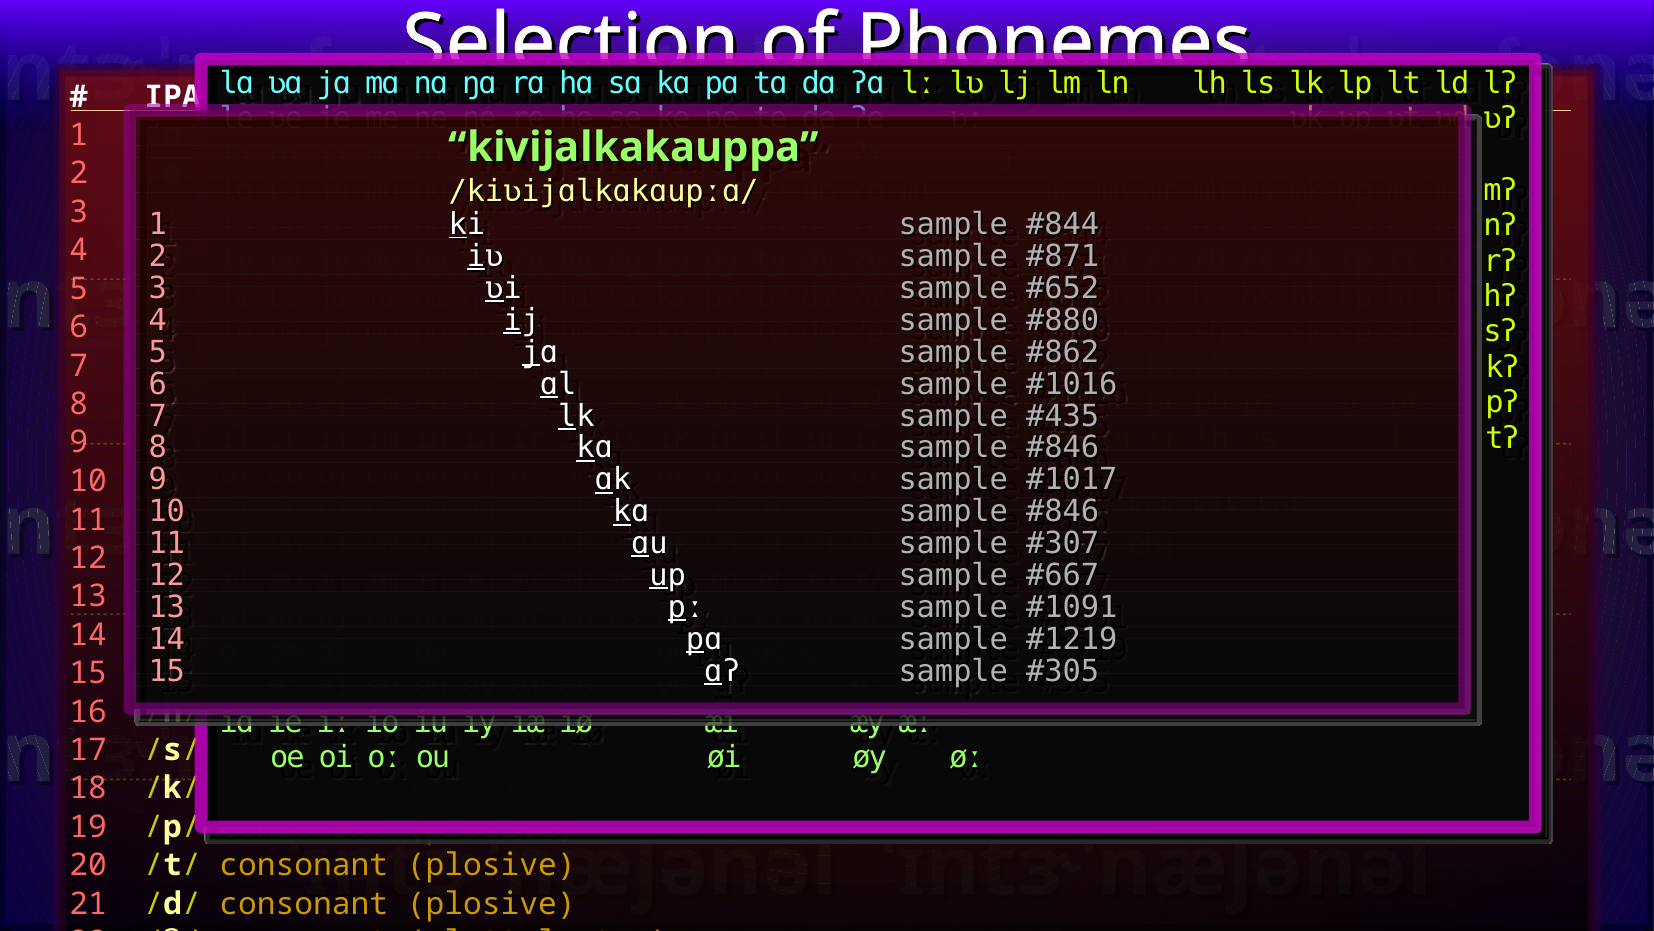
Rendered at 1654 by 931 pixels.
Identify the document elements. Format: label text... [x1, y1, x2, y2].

text_box lɑ ʋɑ jɑ mɑ nɑ ŋɑ rɑ hɑ sɑ kɑ pɑ tɑ dɑ ʔɑ lː lʋ lj lm ln lh ls lk lp lt ld lʔ le ʋe je me ne ŋe re he se ke pe te de ʔe ʋː ʋk ʋp ʋt ʋd ʋʔ li ʋi ji mi ni ŋi ri hi si ki pi ti di ʔi jː lo ʋo jo mo no ŋo ro ho so ko po to do ʔo ml mː mn mr mh ms mk mp mt md mʔ lu ʋu ju mu nu ŋu ru hu su ku pu tu du ʔu nl nʋ nj nm nː nr nh ns nk np nt nd nʔ ly ʋy jy my ny ŋy ry hy sy ky py ty dy ʔy rl rʋ rj rm rn rː rh rs rk rp rt rd rʔ læ ʋæ jæ mæ næ ŋæ ræ hæ sæ kæ pæ tæ dæ ʔæ hl hʋ hj hm hn hr hː hs hk hp ht hd hʔ lø ʋø jø mø nø ŋø rø hø sø kø pø tø dø ʔø sl sʋ sj sm sn sr sh sː sk sp st sd sʔ ɑl ɑʋ ɑj ɑm ɑn ɑŋ ɑr ɑh ɑs ɑk ɑp ɑt ɑd ɑʔ kl kʋ kj km kn kr kh ks kː kʔ el eʋ ej em en eŋ er eh es ek ep et ed eʔ pl pʋ pj pm pn pr ph ps pː pt pʔ il iʋ ij im in iŋ ir ih is ik ip it id iʔ tl tʋ tj tm tn tr th ts tː tʔ ol oʋ oj om on oŋ or oh os ok op ot od oʔ ul uʋ uj um un uŋ ur uh us uk up ut ud uʔ kɑk kek kik kok … yl yʋ yj ym yn yŋ yr yh ys yk yp yt yd yʔ ɑhj ehj … æl æʋ æj æm æn æŋ ær æh æs æk æp æt æd æʔ øl øʋ øj øm øn øŋ ør øh øs øk øp øt ød øʔ ɑː ɑe ɑi ɑu ue ui uo uː eː ei eo eu ey eæ eø ye yi yː yæ yø iɑ ie iː io iu iy iæ iø æi æy æː oe oi oː ou øi øy øː [200, 59, 1536, 827]
title Selection of Phonemes [0, 0, 1654, 130]
text_box # IPA Category 1 /ɑ/ vowel 2 /e/ vowel 3 /i/ vowel 4 /o/ vowel 5 /u/ vowel 6 /y/ vowel 7 /æ/ vowel 8 /ø/ vowel 9 /l/ consonant (approximant) 10 /ʋ/ consonant (approximant) 11 /j/ consonant (approximant) 12 /m/ consonant (nasal) 13 /n/ consonant (nasal) 14 /ŋ/ consonant (nasal) 15 /r/ consonant (trill) 16 /h/ consonant (fricative) 17 /s/ consonant (fricative) 18 /k/ consonant (plosive) 19 /p/ consonant (plosive) 20 /t/ consonant (plosive) 21 /d/ consonant (plosive) 22 /ʔ/ consonant (glottal stop) [59, 70, 1595, 898]
text_box “kivijalkakauppa” /kiʋijɑlkɑkɑupːɑ/ 1 ki sample #844 2 iʋ sample #871 3 ʋi sample #652 4 ij sample #880 5 jɑ sample #862 6 ɑl sample #1016 7 lk sample #435 8 kɑ sample #846 9 ɑk sample #1017 10 kɑ sample #846 11 ɑu sample #307 12 up sample #667 13 pː sample #1091 14 pɑ sample #1219 15 ɑʔ sample #305 [129, 110, 1465, 709]
